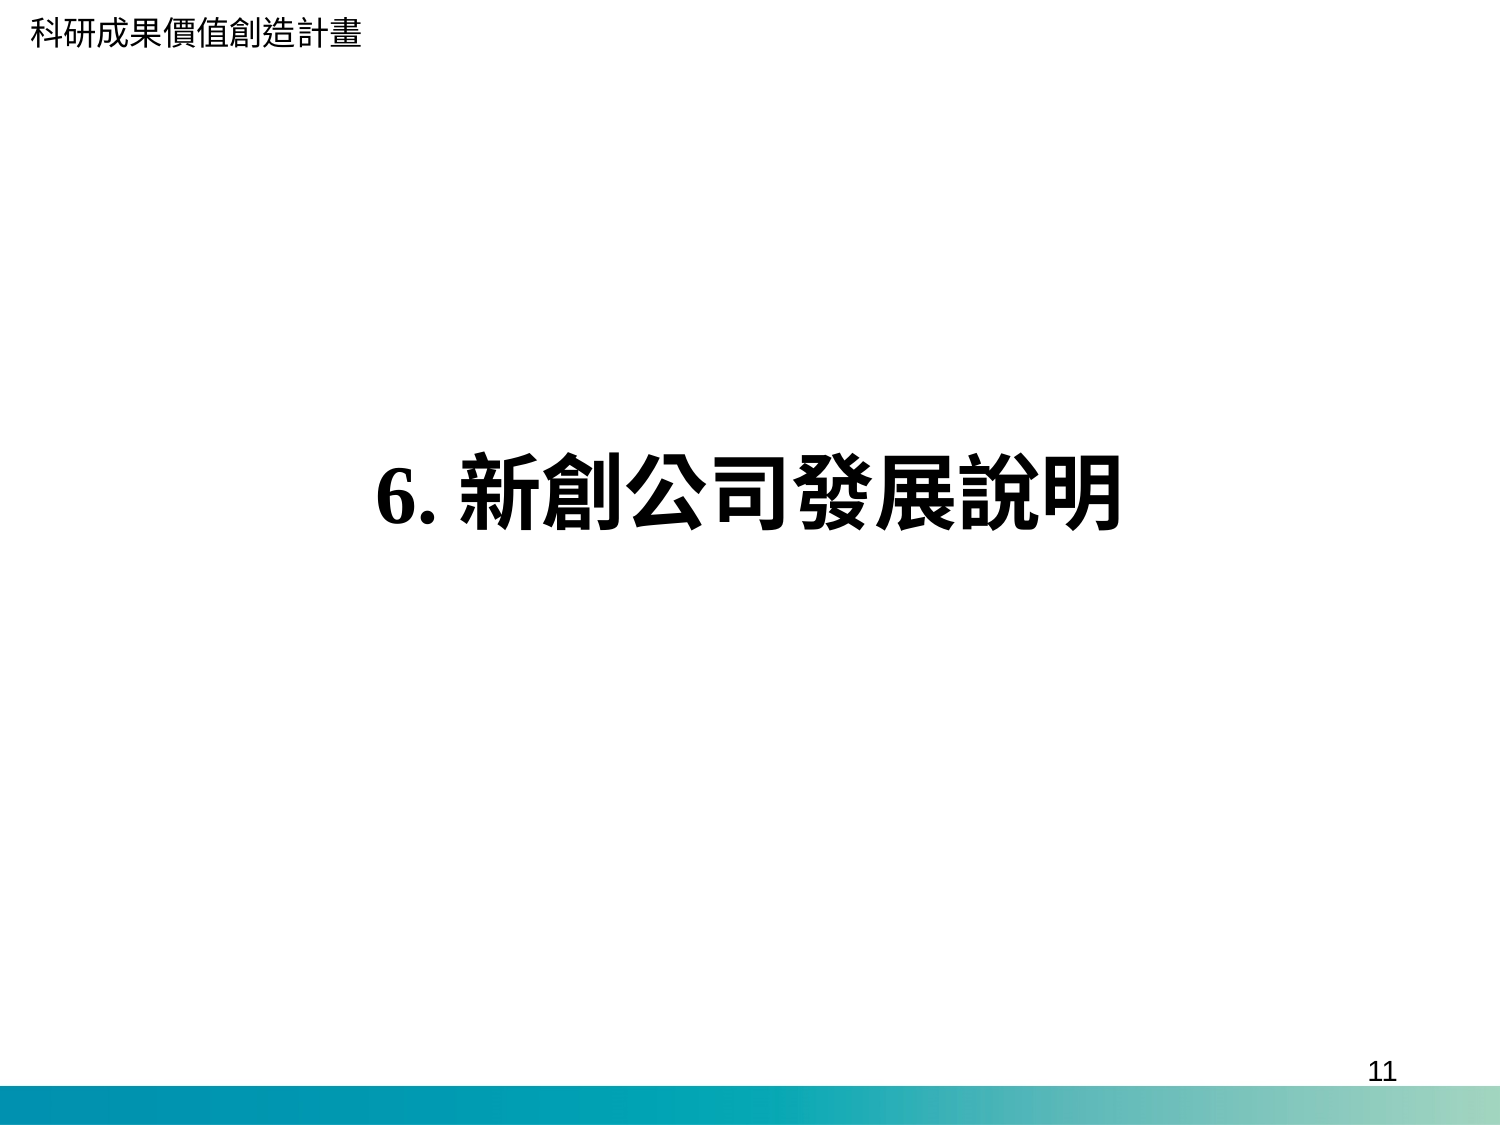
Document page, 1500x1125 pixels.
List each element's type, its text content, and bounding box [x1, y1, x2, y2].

text_box 6.新創公司發展說明 [366, 432, 1134, 549]
text_box 10 [1352, 1044, 1500, 1123]
